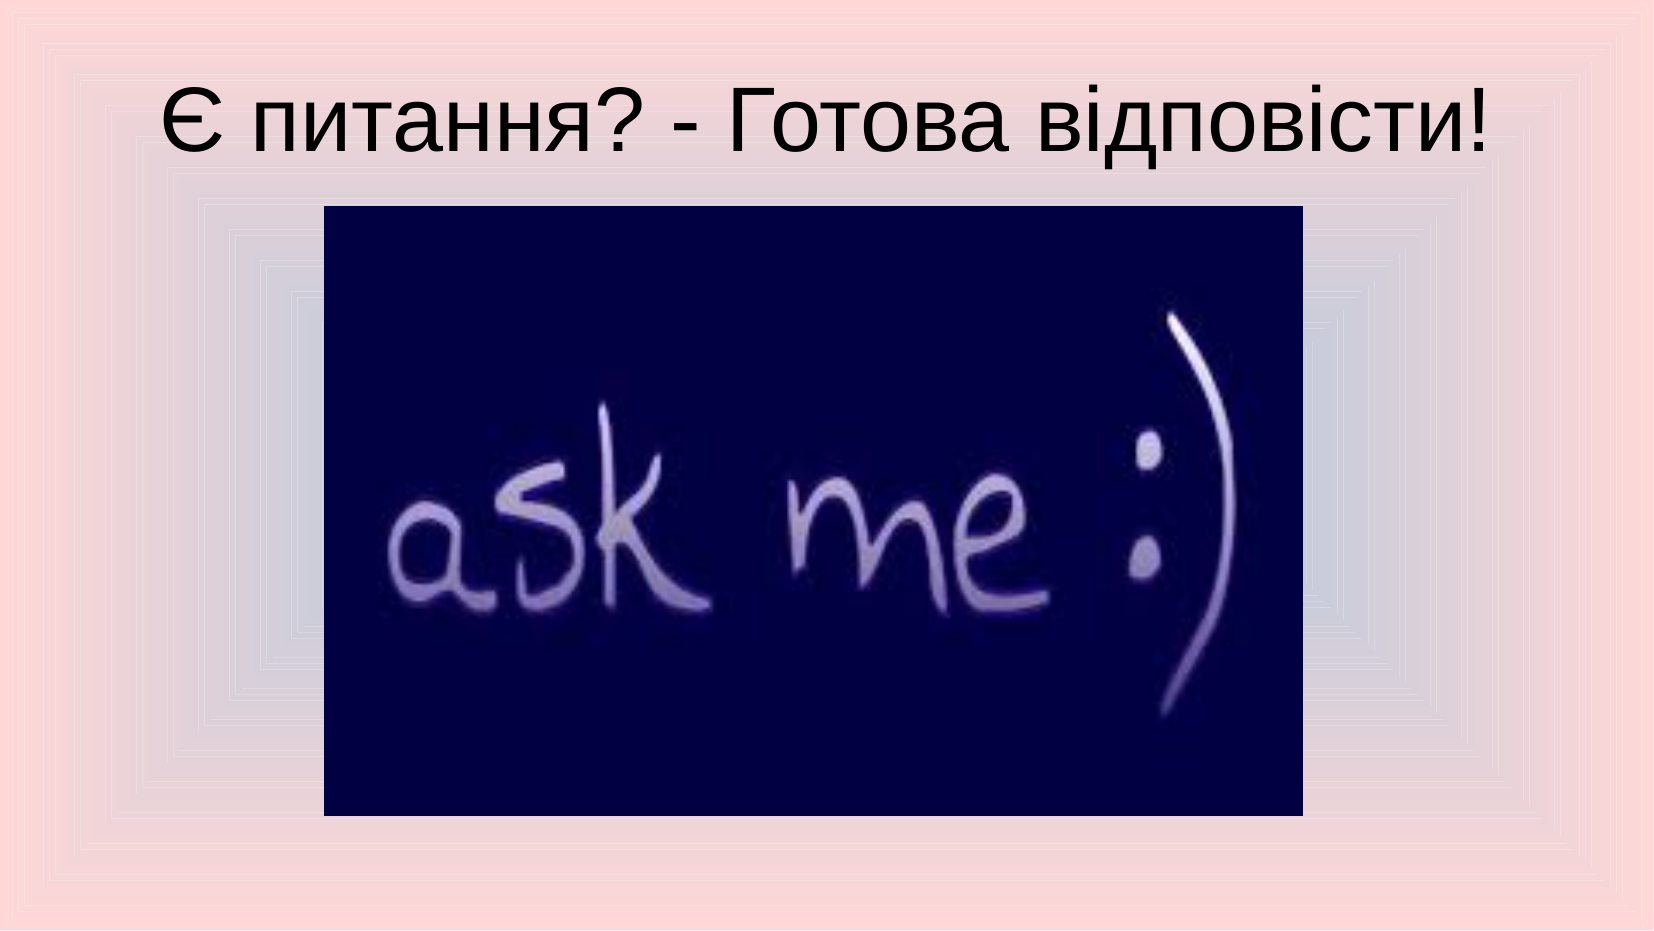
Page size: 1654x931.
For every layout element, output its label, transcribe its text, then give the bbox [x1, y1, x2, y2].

title Є питання? - Готова відповісти! [82, 37, 1571, 193]
picture [324, 206, 1303, 816]
